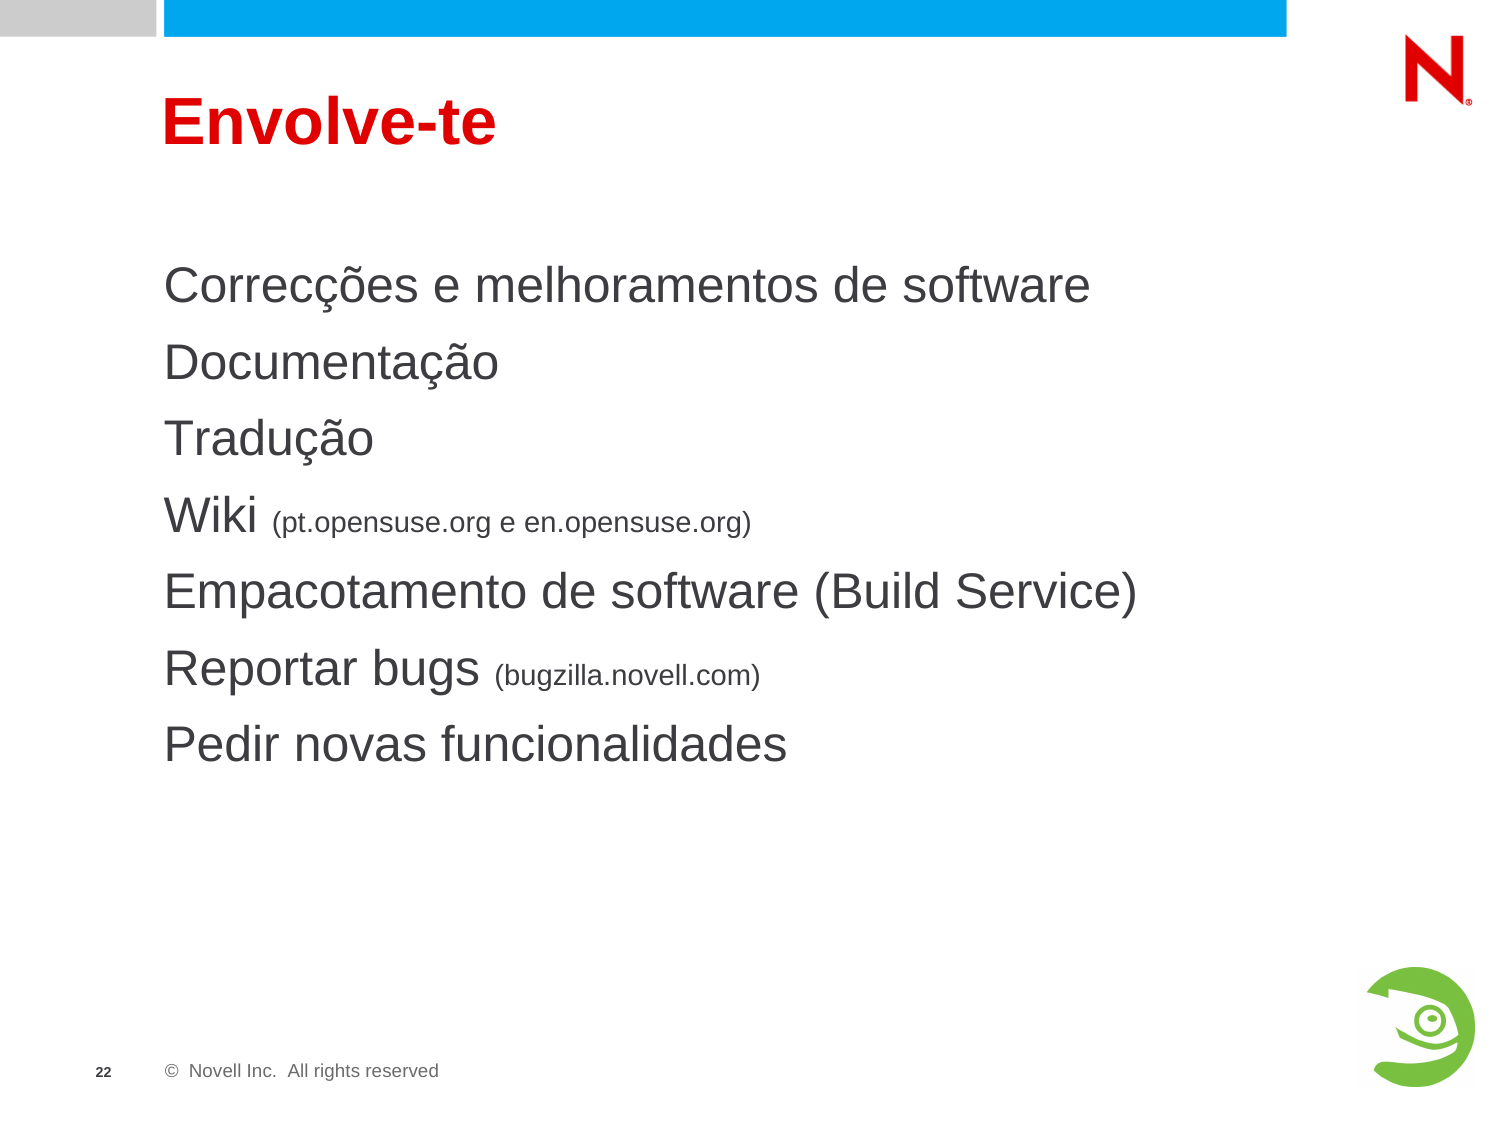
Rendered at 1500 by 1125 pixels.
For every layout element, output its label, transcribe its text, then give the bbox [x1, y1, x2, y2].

title Envolve-te [161, 41, 1383, 205]
picture [1403, 32, 1473, 107]
list Correcções e melhoramentos de software Documentação Tradução Wiki (pt.opensuse.org e en.opensuse.org) Empacotamento de software (Build Service) Reportar bugs (bugzilla.novell.com) Pedir novas funcionalidades [163, 254, 1404, 986]
picture [1355, 967, 1475, 1087]
